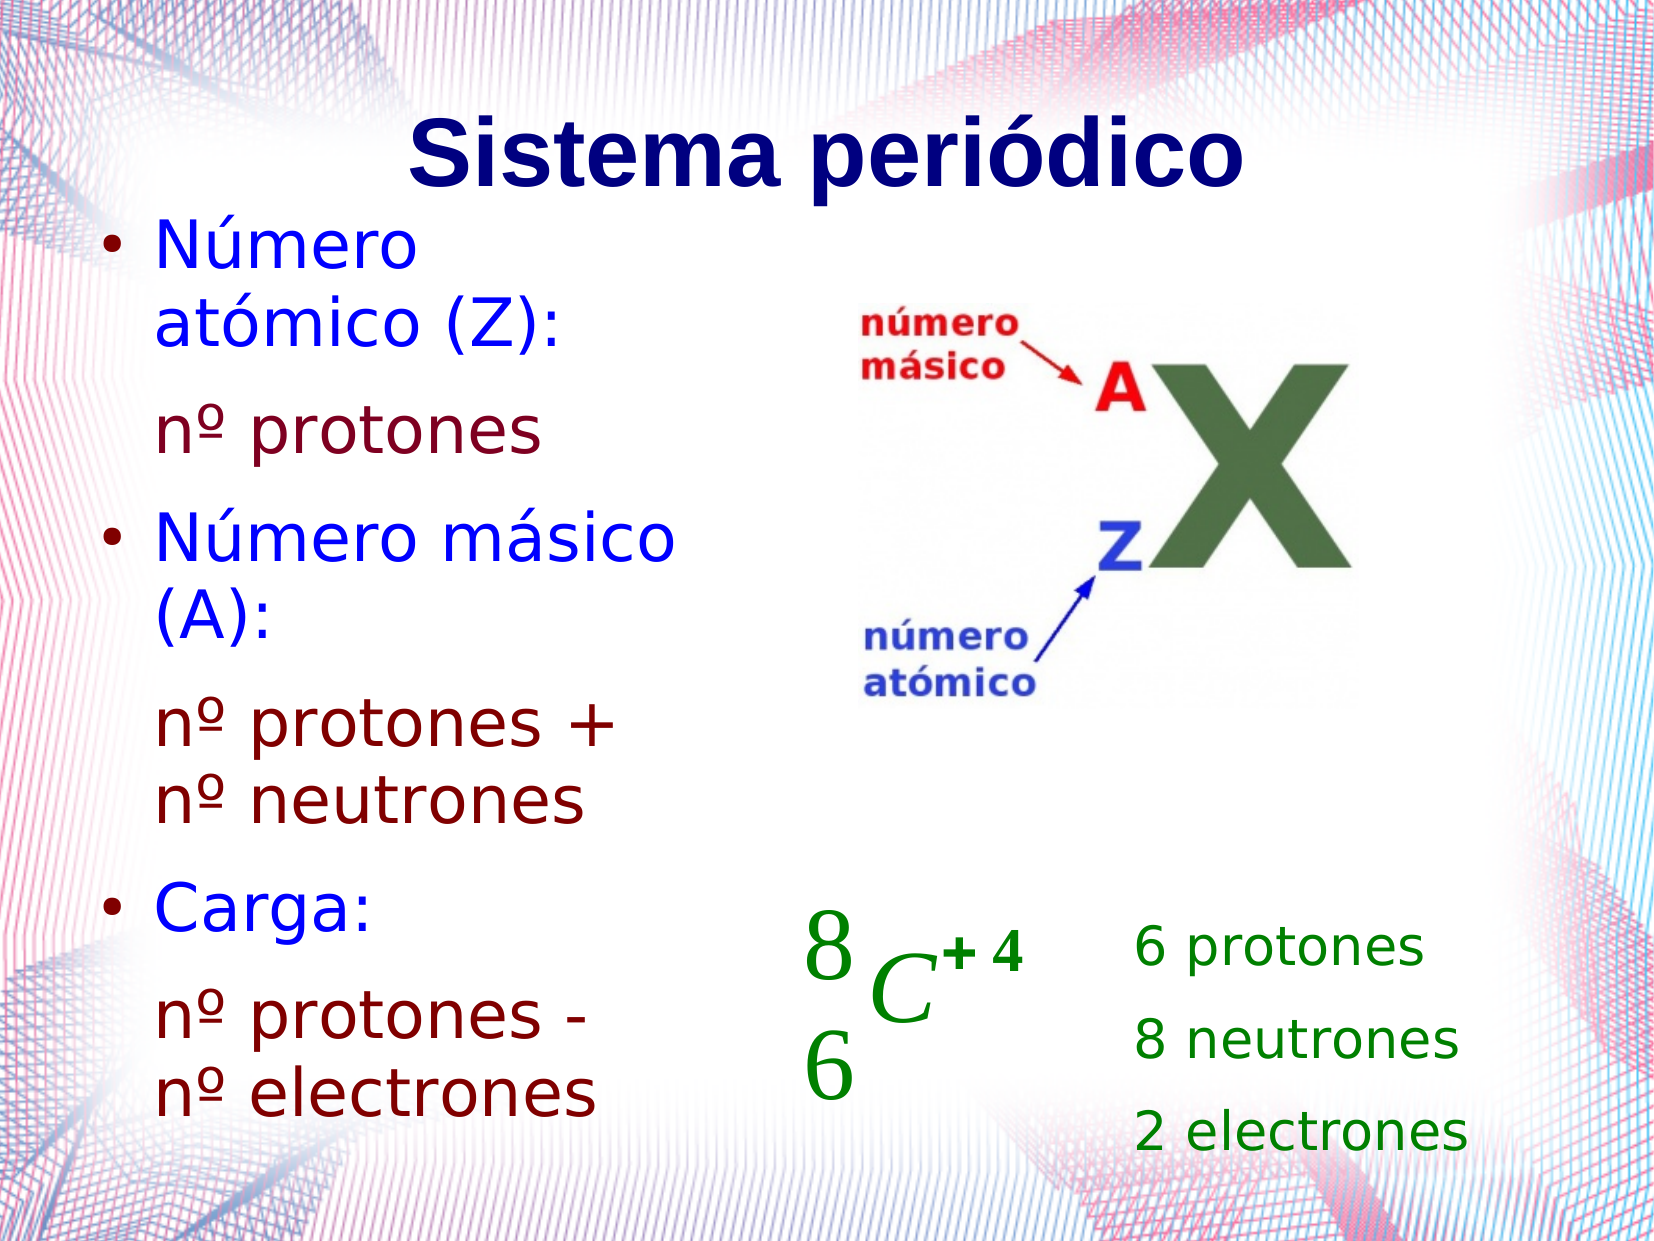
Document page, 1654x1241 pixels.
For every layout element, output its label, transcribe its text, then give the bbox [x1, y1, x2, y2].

title Sistema periódico [82, 49, 1571, 257]
picture [0, 0, 1654, 1241]
chart [797, 886, 1031, 1123]
list 6 protones 8 neutrones 2 electrones [1062, 915, 1601, 1164]
list Número atómico (Z): nº protones Número másico (A): nº protones + nº neutrones Carga: nº protones - nº electrones [82, 206, 680, 1133]
